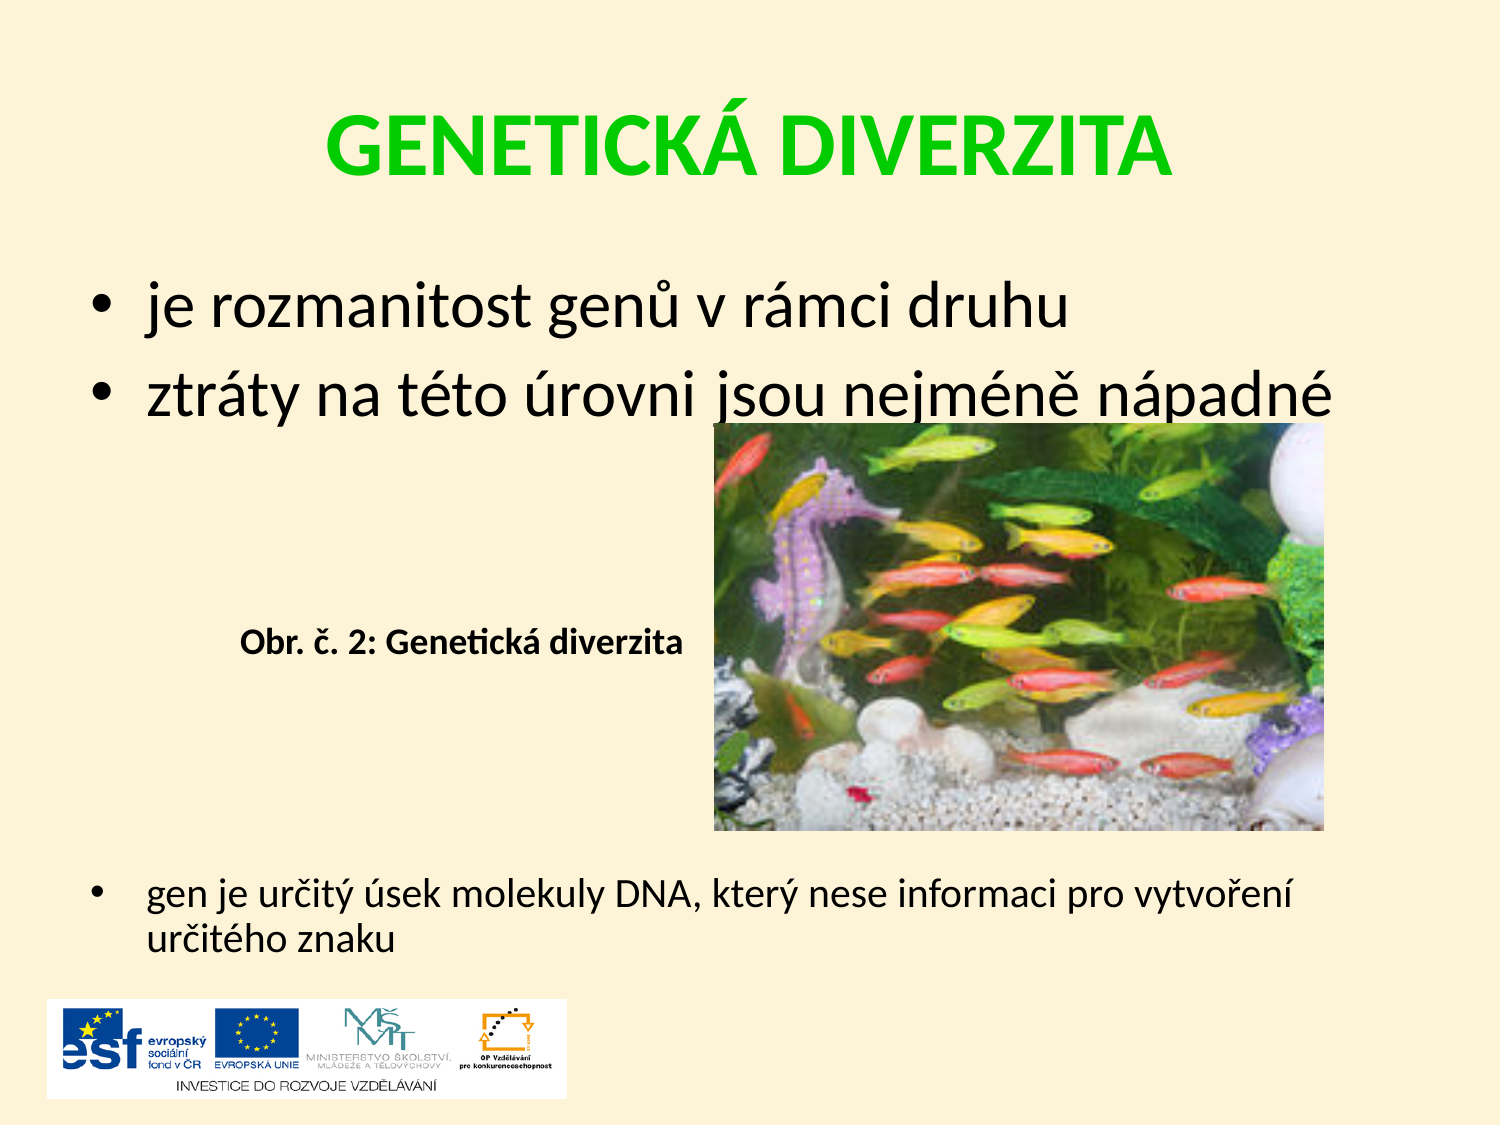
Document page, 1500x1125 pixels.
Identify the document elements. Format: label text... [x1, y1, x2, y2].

list je rozmanitost genů v rámci druhu ztráty na této úrovni jsou nejméně nápadné Obr. č. 2: Genetická diverzita gen je určitý úsek molekuly DNA, který nese informaci pro vytvoření určitého znaku [75, 262, 1426, 1006]
picture [714, 423, 1324, 831]
title GENETICKÁ DIVERZITA [75, 45, 1426, 233]
picture [47, 999, 567, 1099]
